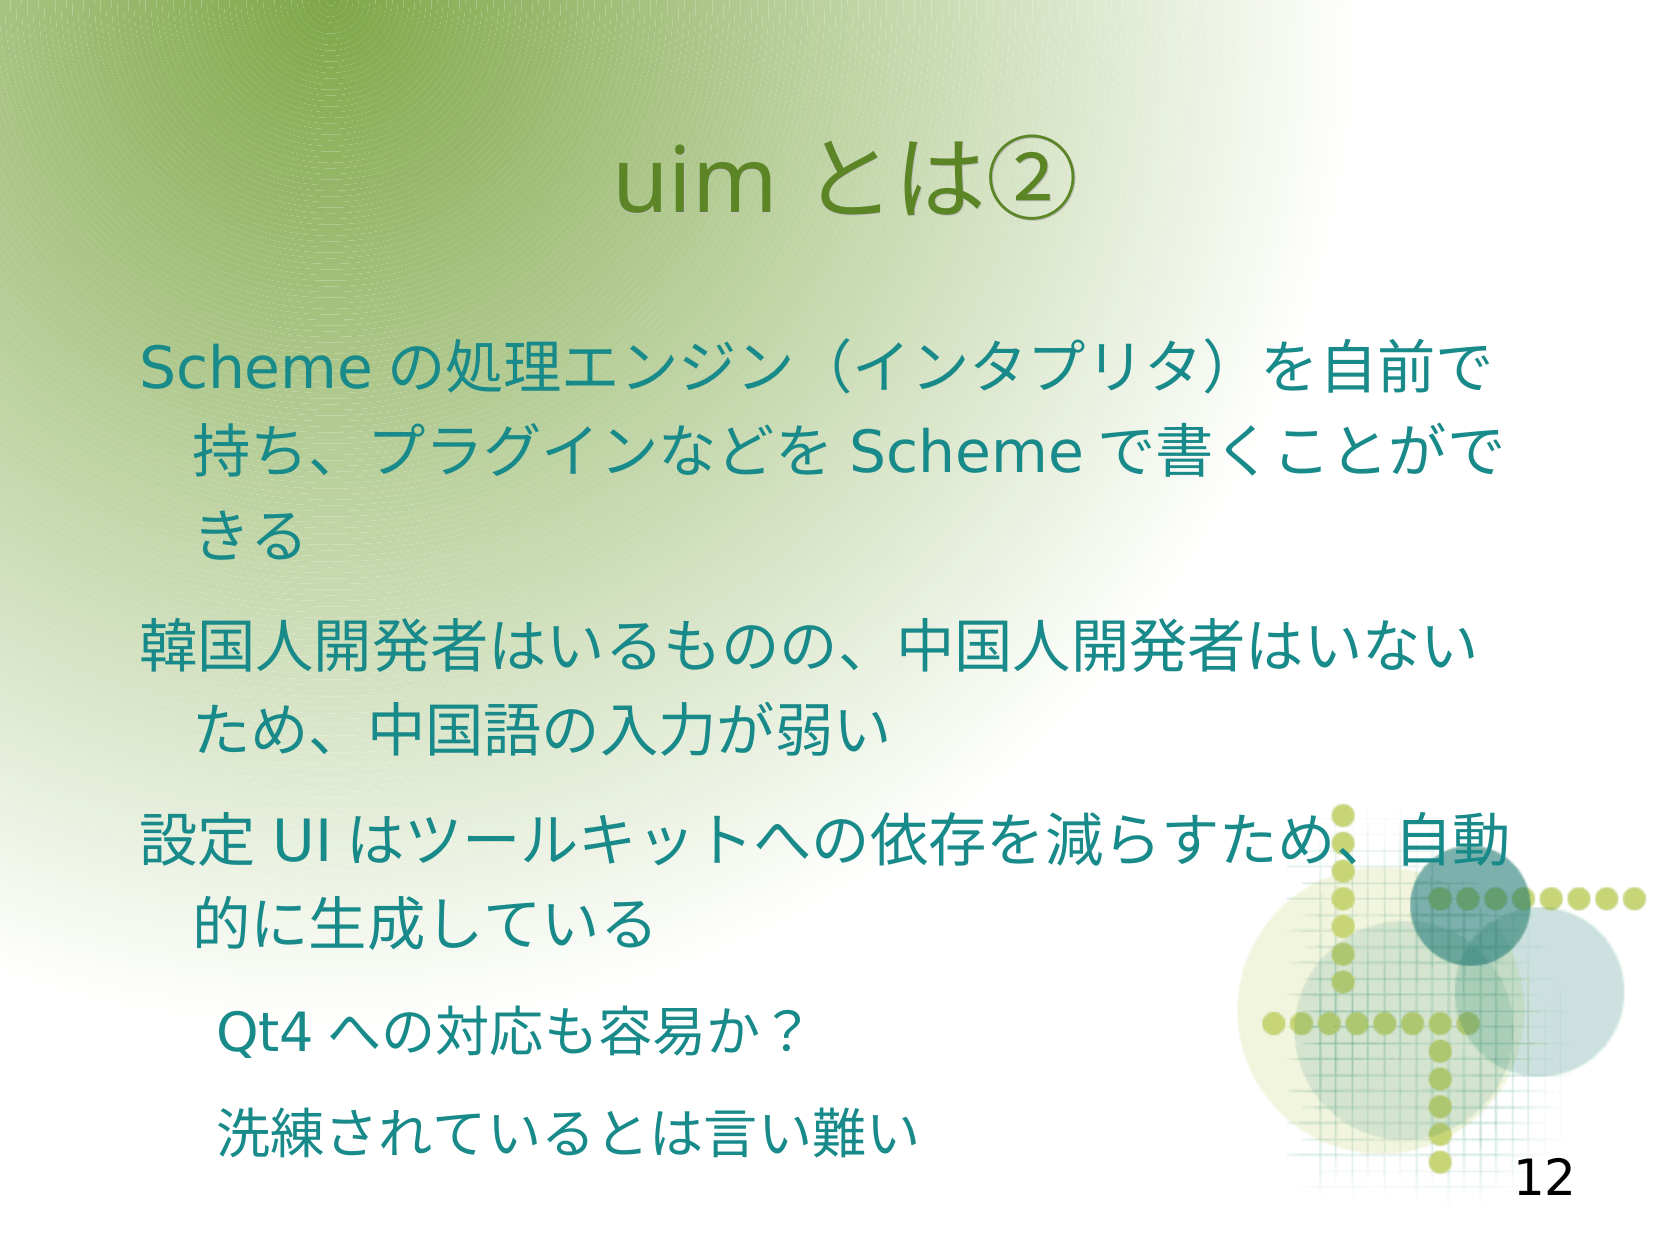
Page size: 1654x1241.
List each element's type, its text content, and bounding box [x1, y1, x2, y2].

title uimとは② [121, 73, 1534, 281]
list Schemeの処理エンジン（インタプリタ）を自前で持ち、プラグインなどをSchemeで書くことができる 韓国人開発者はいるものの、中国人開発者はいないため、中国語の入力が弱い 設定UIはツールキットへの依存を減らすため、自動的に生成している Qt4への対応も容易か？ 洗練されているとは言い難い [121, 321, 1534, 1103]
picture [1224, 792, 1654, 1211]
